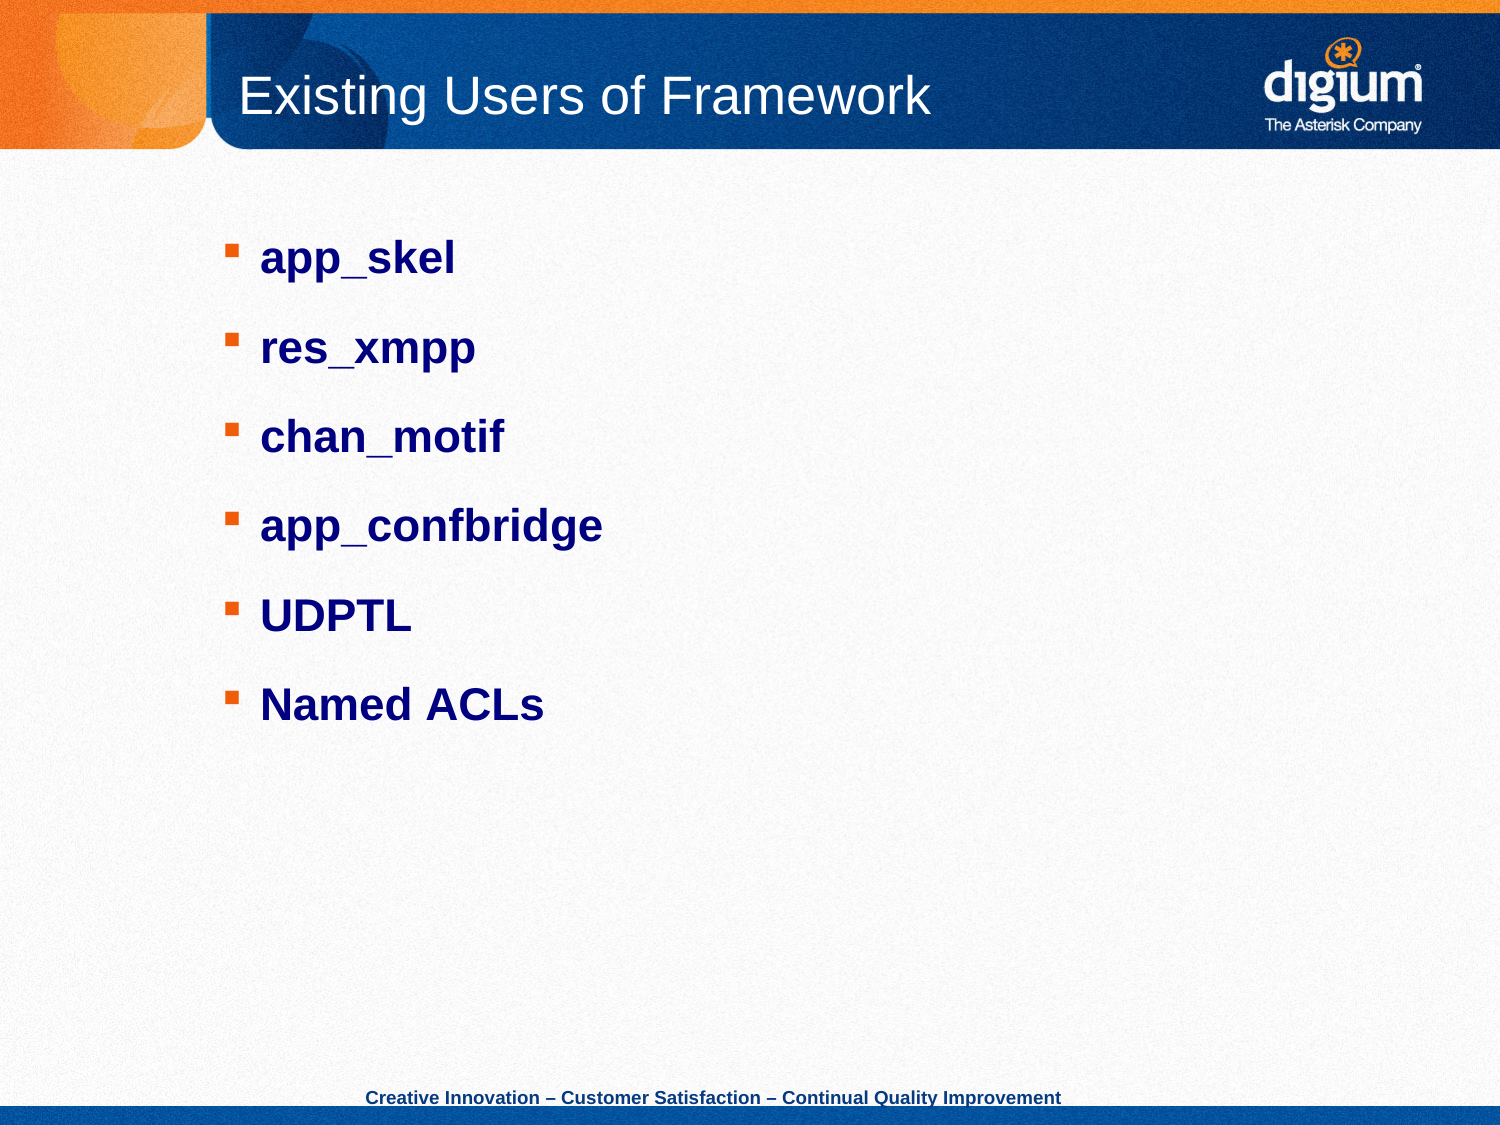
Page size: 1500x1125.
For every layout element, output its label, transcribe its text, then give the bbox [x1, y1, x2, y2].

list app_skel res_xmpp chan_motif app_confbridge UDPTL Named ACLs [206, 224, 1301, 967]
title Existing Users of Framework [238, 27, 1243, 127]
picture [0, 0, 1500, 1125]
